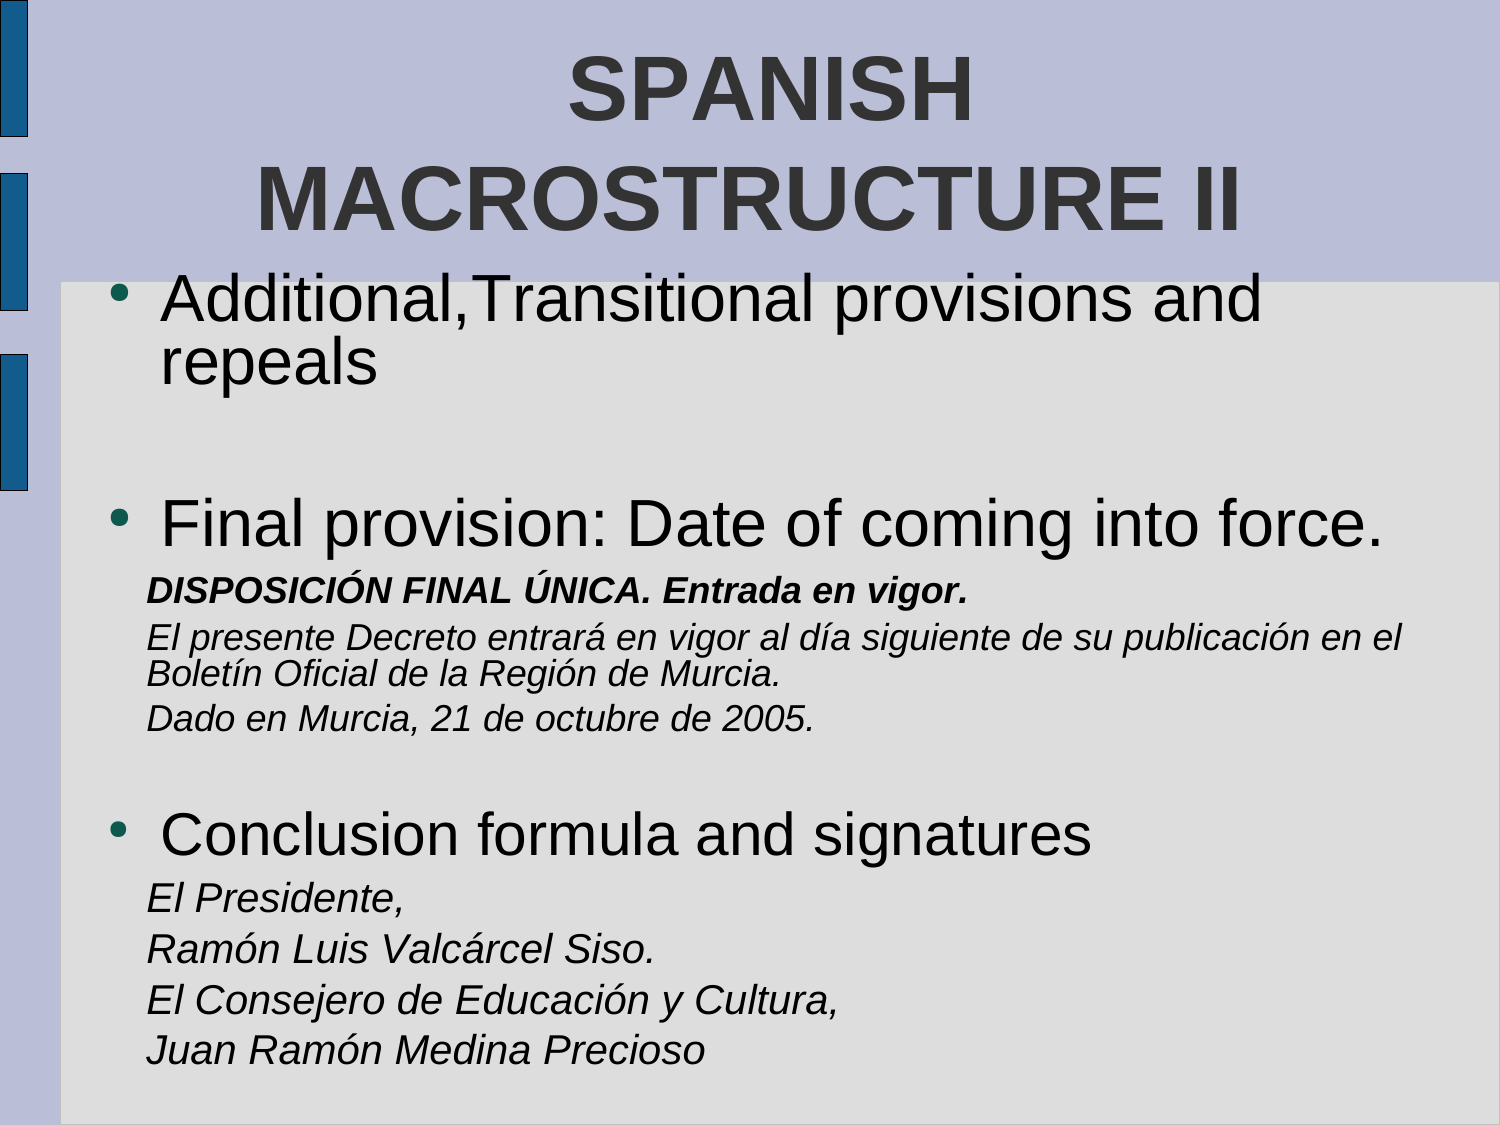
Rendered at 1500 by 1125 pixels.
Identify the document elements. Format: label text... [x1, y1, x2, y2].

title SPANISH MACROSTRUCTURE II [75, 21, 1426, 257]
list Additional,Transitional provisions and repeals Final provision: Date of coming into force. DISPOSICIÓN FINAL ÚNICA. Entrada en vigor. El presente Decreto entrará en vigor al día siguiente de su publicación en el Boletín Oficial de la Región de Murcia. Dado en Murcia, 21 de octubre de 2005. Conclusion formula and signatures El Presidente, Ramón Luis Valcárcel Siso. El Consejero de Educación y Cultura, Juan Ramón Medina Precioso [75, 262, 1426, 1125]
